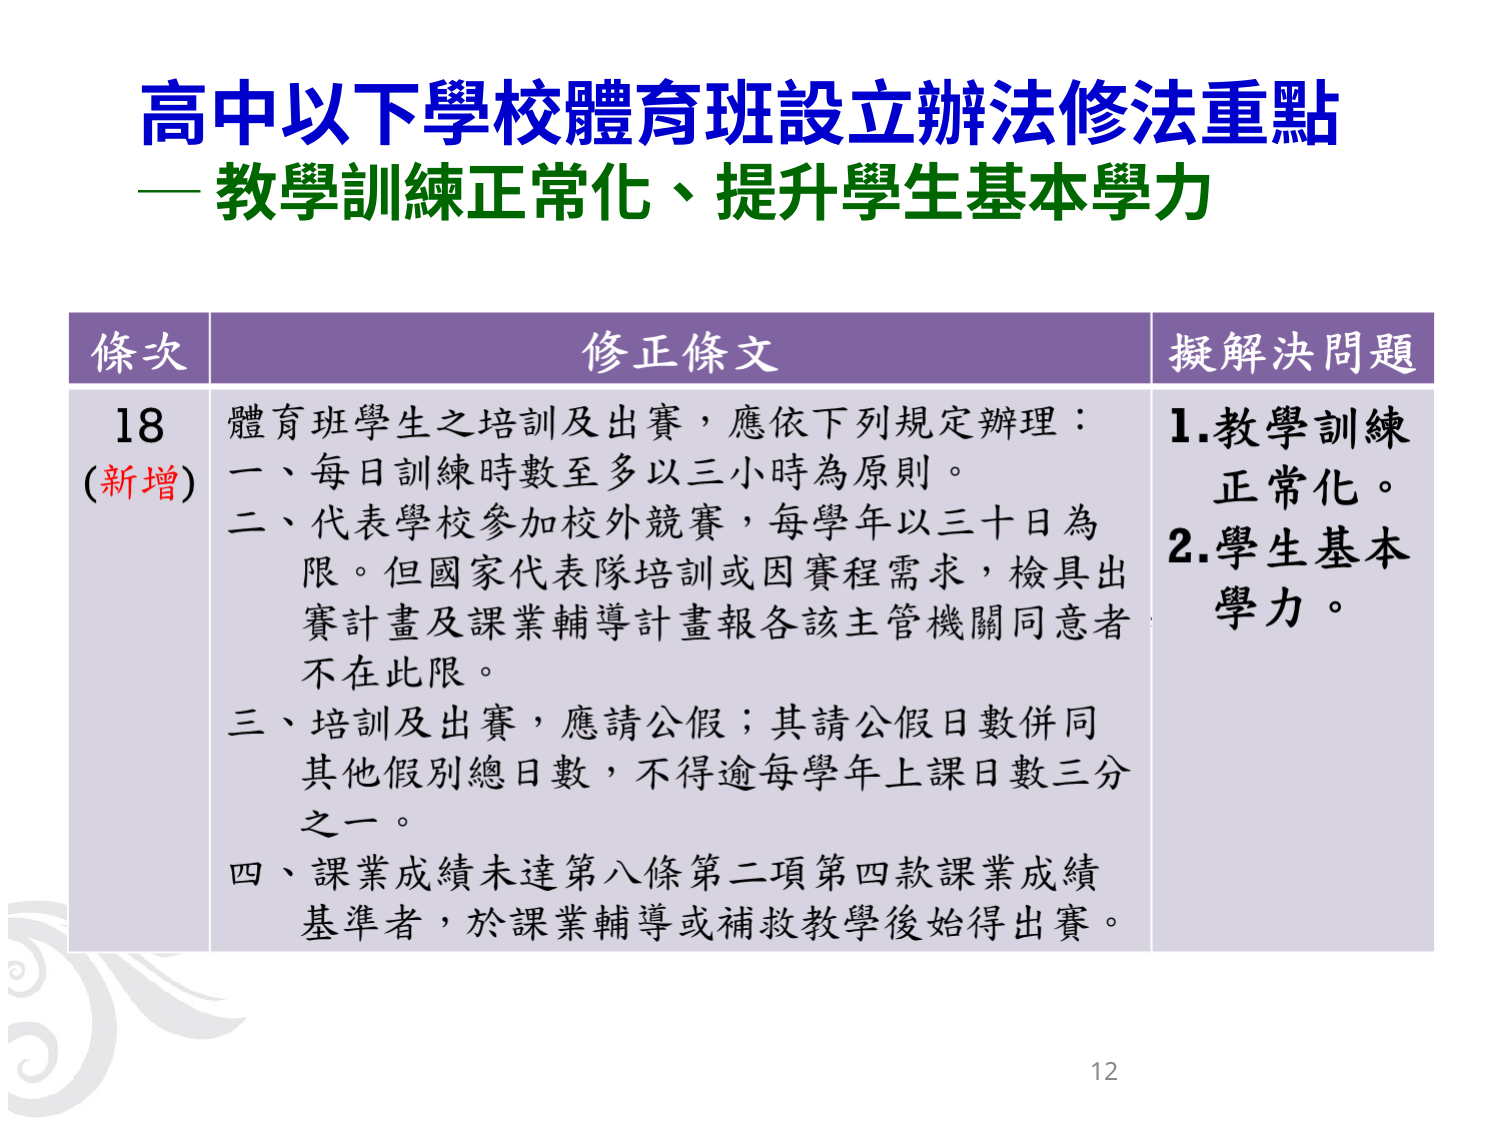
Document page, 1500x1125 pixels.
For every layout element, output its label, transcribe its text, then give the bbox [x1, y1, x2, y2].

text_box 12 [1074, 1042, 1426, 1103]
picture [8, 304, 1436, 1125]
text_box 高中以下學校體育班設立辦法修法重點─ 教學訓練正常化、提升學生基本學力 [123, 52, 1382, 244]
